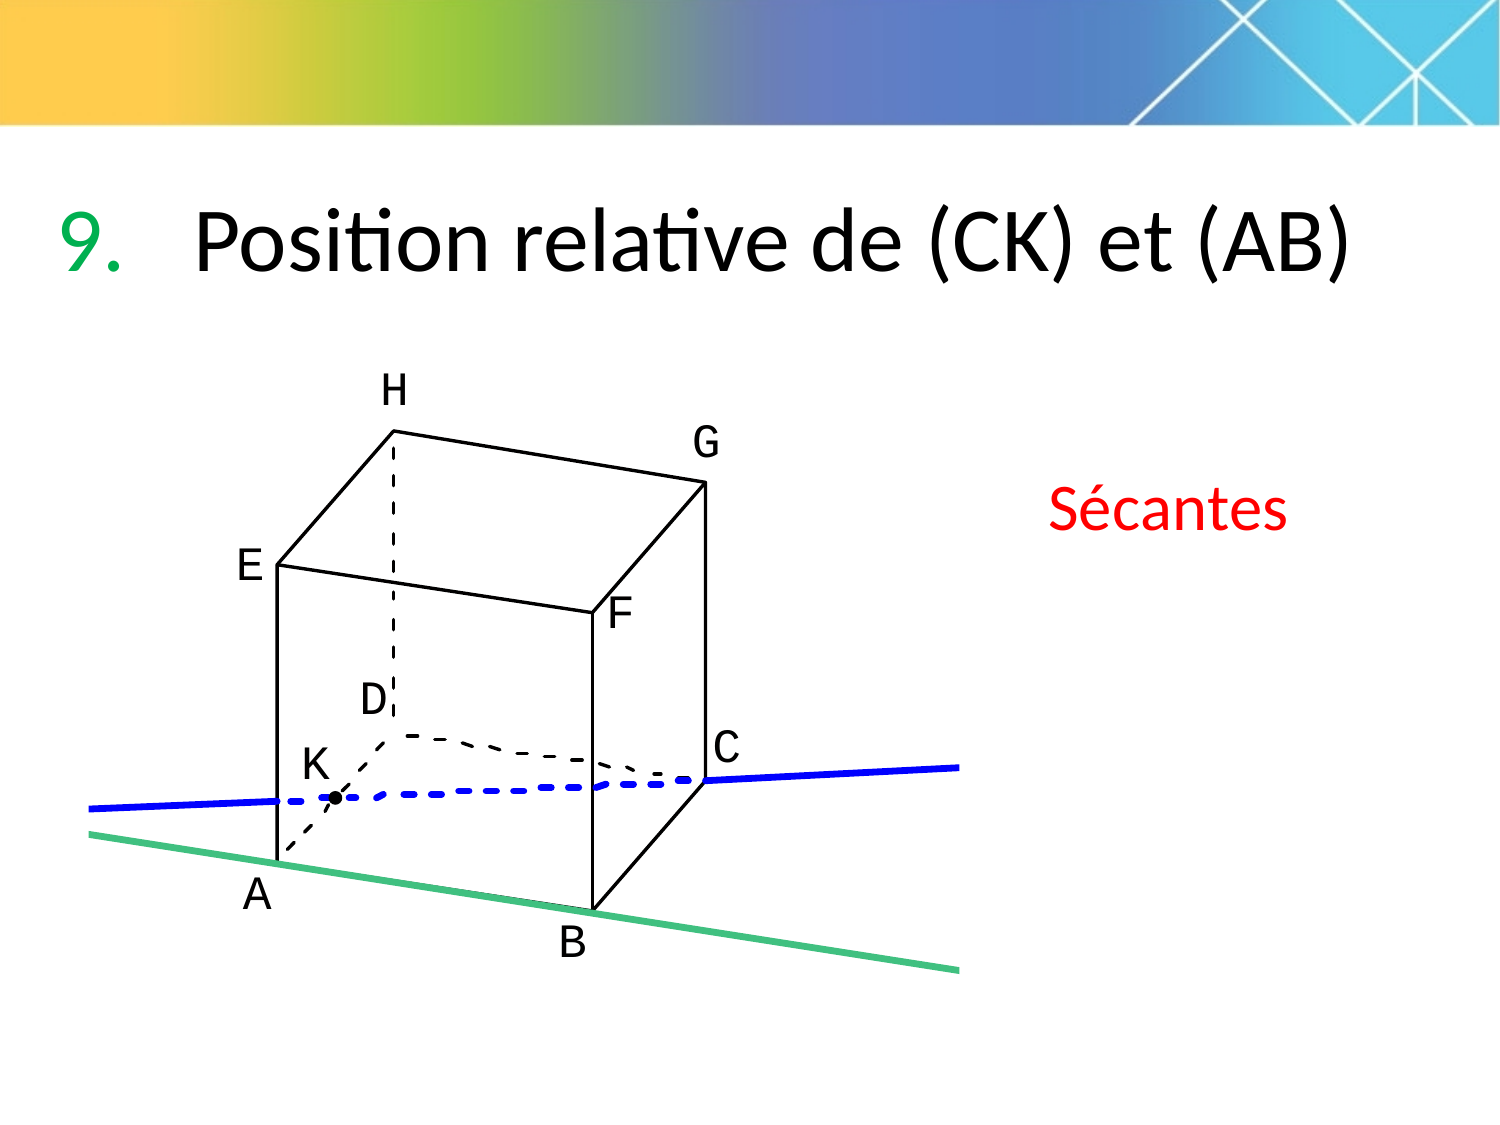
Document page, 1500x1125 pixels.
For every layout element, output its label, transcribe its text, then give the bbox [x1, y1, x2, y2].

picture [88, 314, 960, 1035]
title Position relative de (CK) et (AB) [41, 163, 1500, 305]
text_box Sécantes [1033, 456, 1459, 552]
picture [0, 0, 1500, 127]
